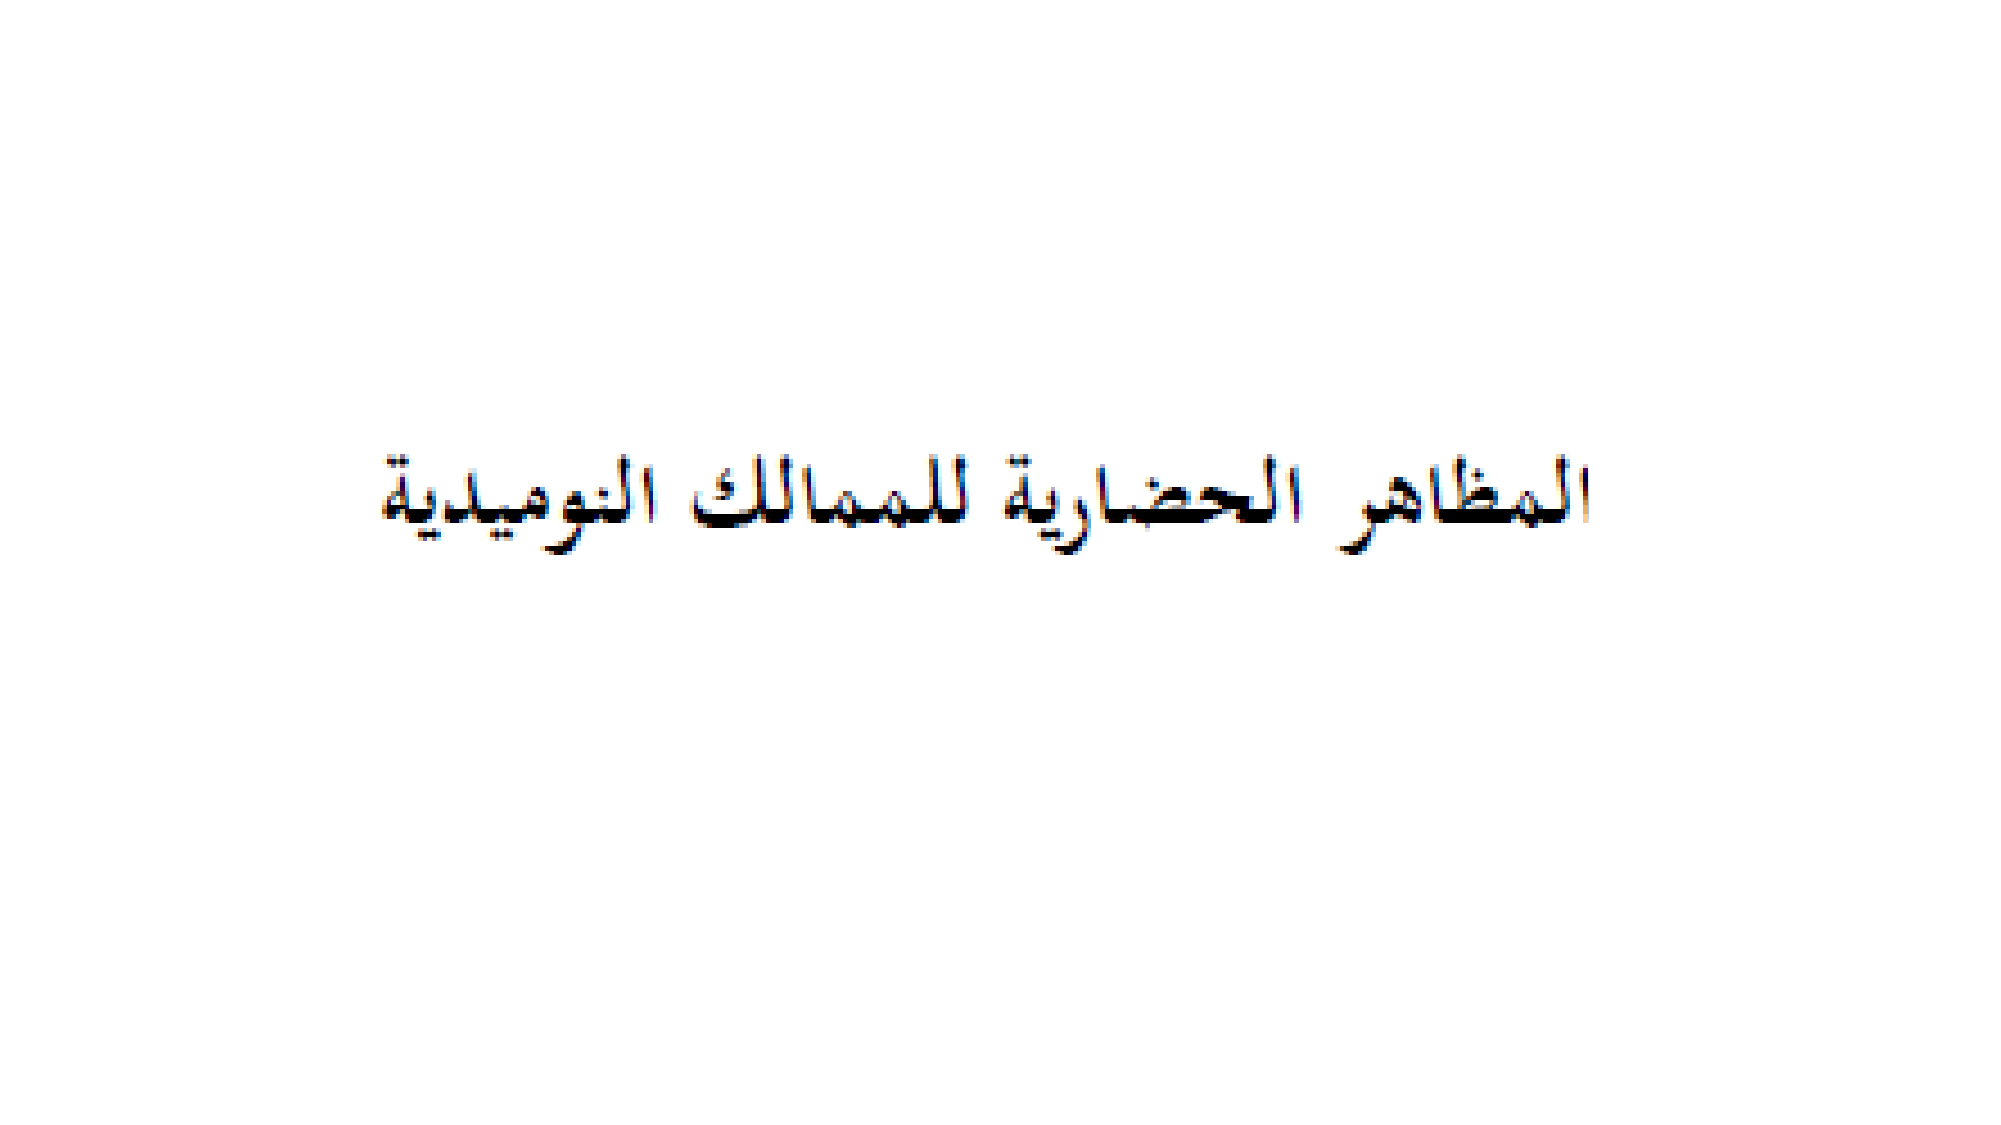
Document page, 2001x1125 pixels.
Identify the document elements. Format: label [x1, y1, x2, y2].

picture [369, 368, 1589, 602]
